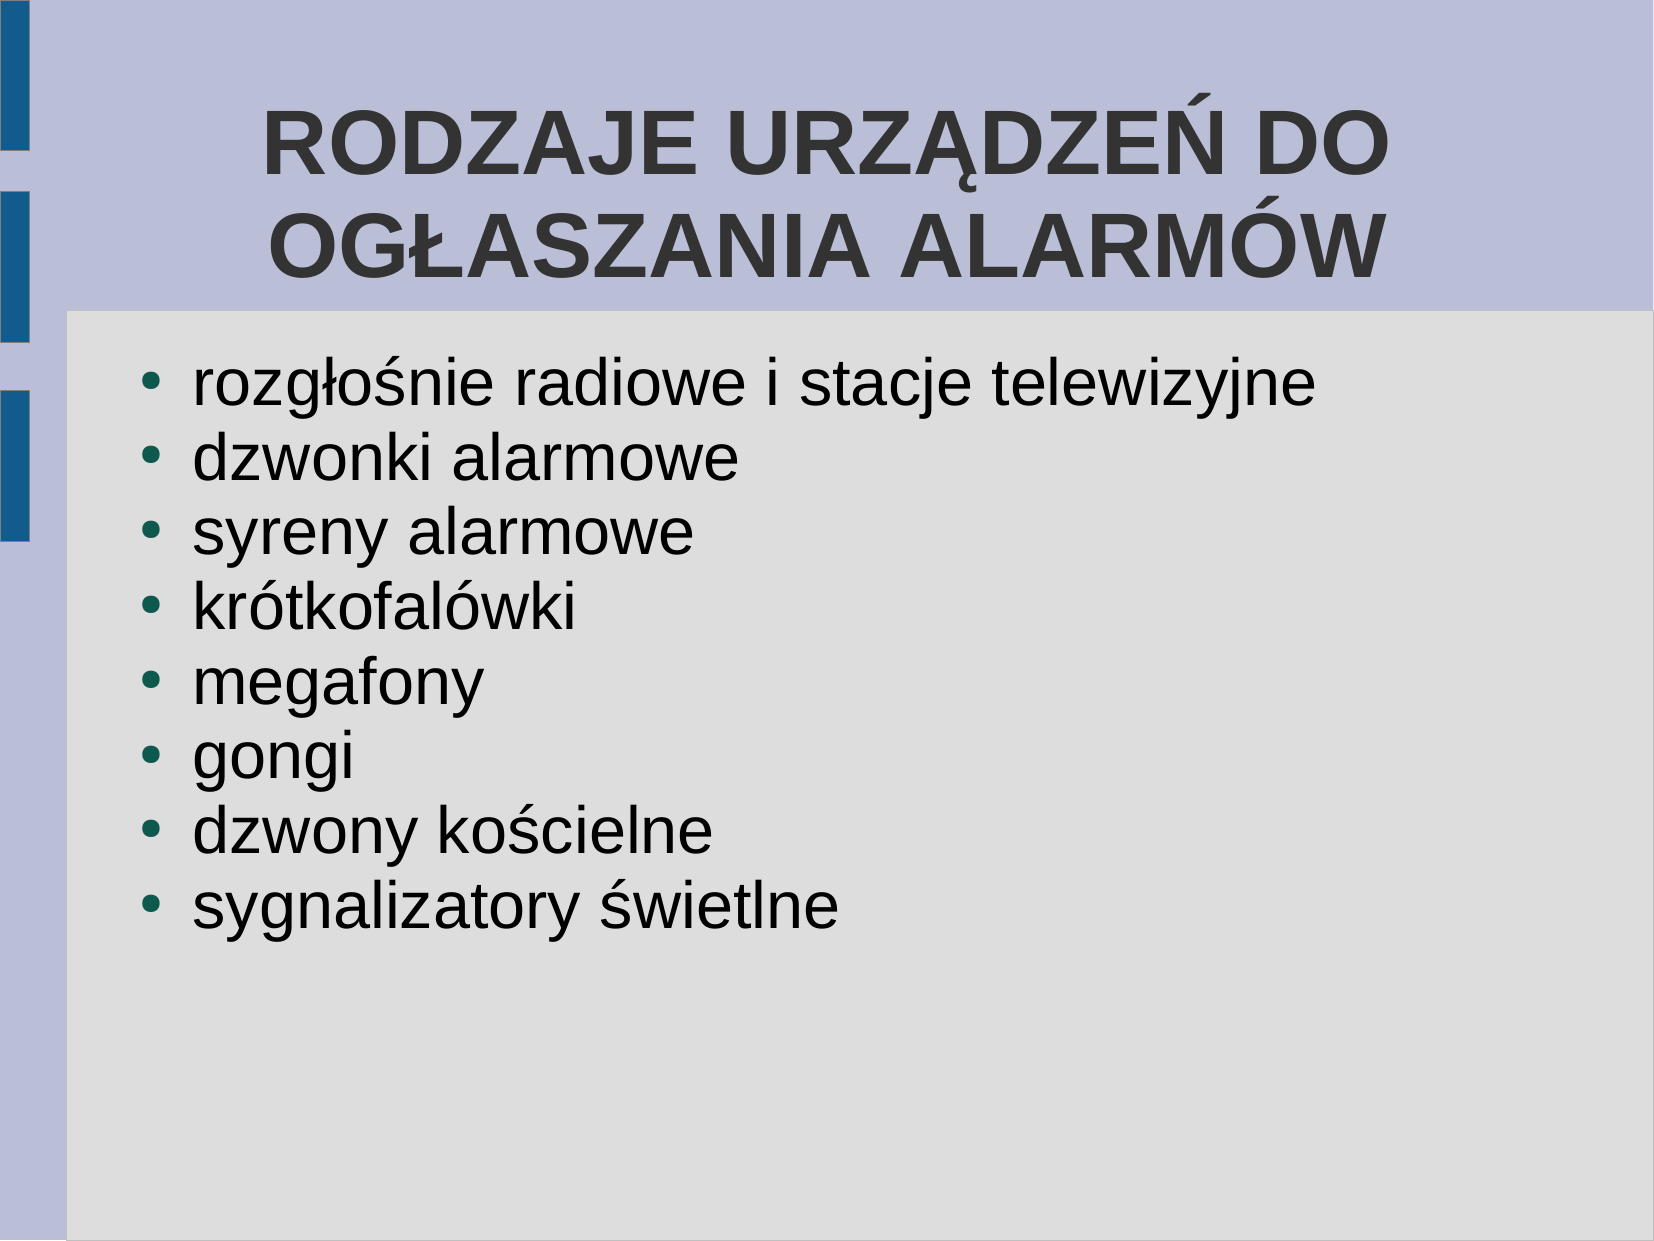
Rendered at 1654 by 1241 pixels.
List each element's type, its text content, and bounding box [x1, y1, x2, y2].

list rozgłośnie radiowe i stacje telewizyjne dzwonki alarmowe syreny alarmowe krótkofalówki megafony gongi dzwony kościelne sygnalizatory świetlne [121, 344, 1534, 1127]
title RODZAJE URZĄDZEŃ DO OGŁASZANIA ALARMÓW [121, 91, 1534, 299]
